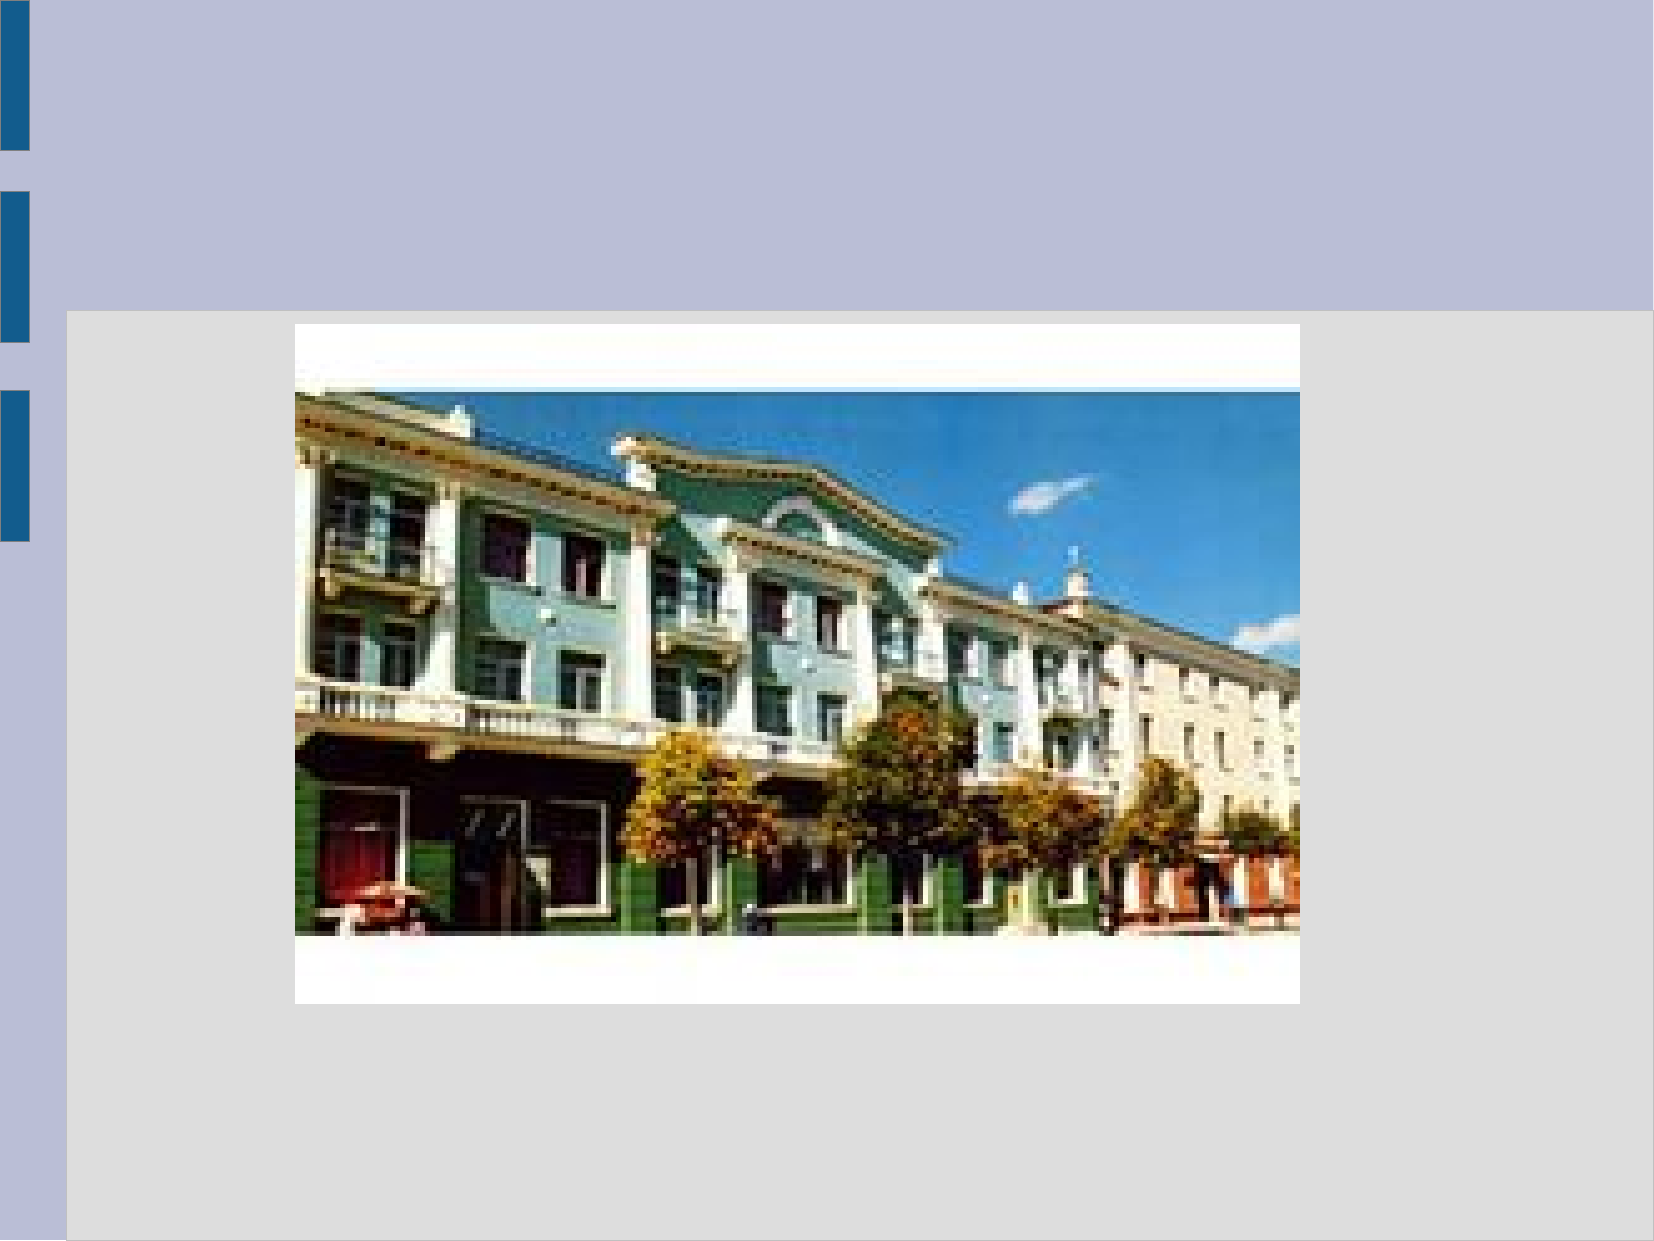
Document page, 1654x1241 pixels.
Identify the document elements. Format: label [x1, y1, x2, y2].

picture [295, 324, 1300, 1004]
